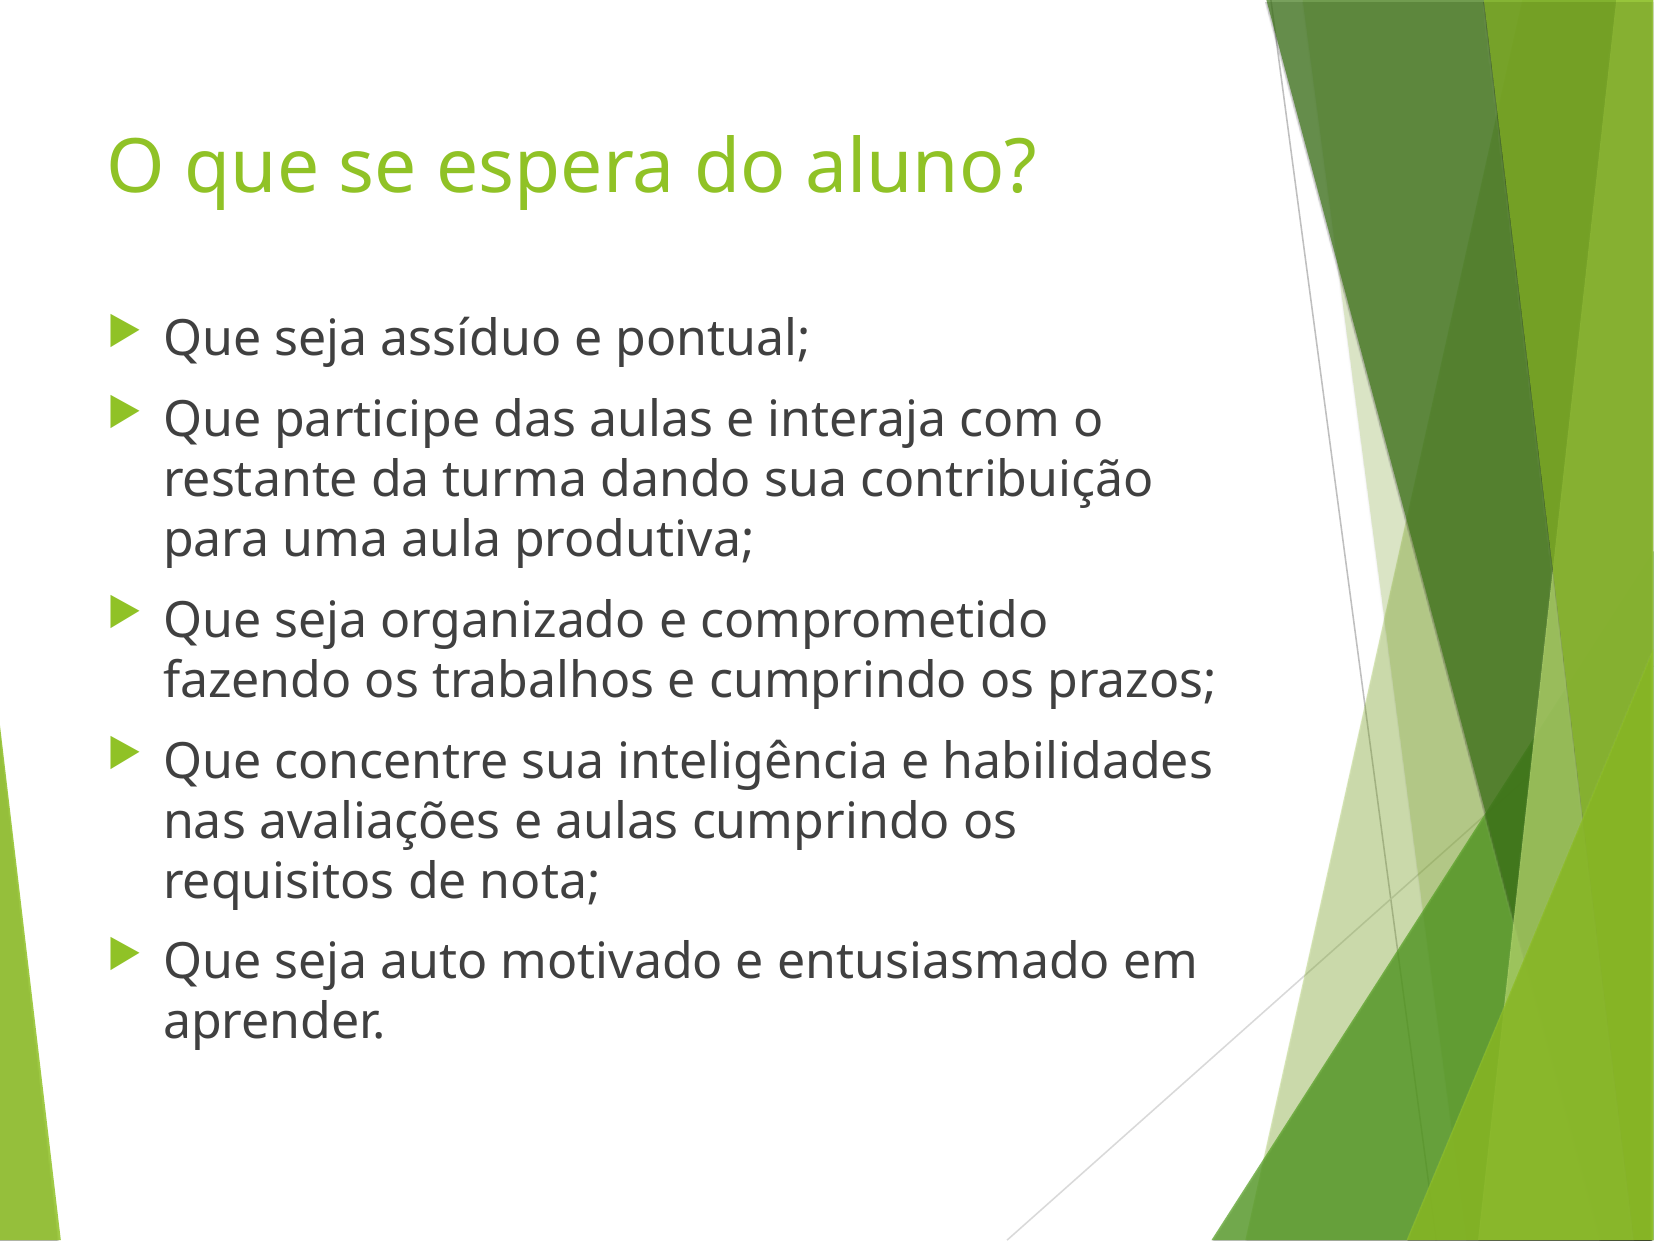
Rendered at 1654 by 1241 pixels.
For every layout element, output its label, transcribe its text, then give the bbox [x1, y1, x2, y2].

list Que seja assíduo e pontual; Que participe das aulas e interaja com o restante da turma dando sua contribuição para uma aula produtiva; Que seja organizado e comprometido fazendo os trabalhos e cumprindo os prazos; Que concentre sua inteligência e habilidades nas avaliações e aulas cumprindo os requisitos de nota; Que seja auto motivado e entusiasmado em aprender. [91, 298, 1258, 1093]
title O que se espera do aluno? [91, 110, 1258, 298]
